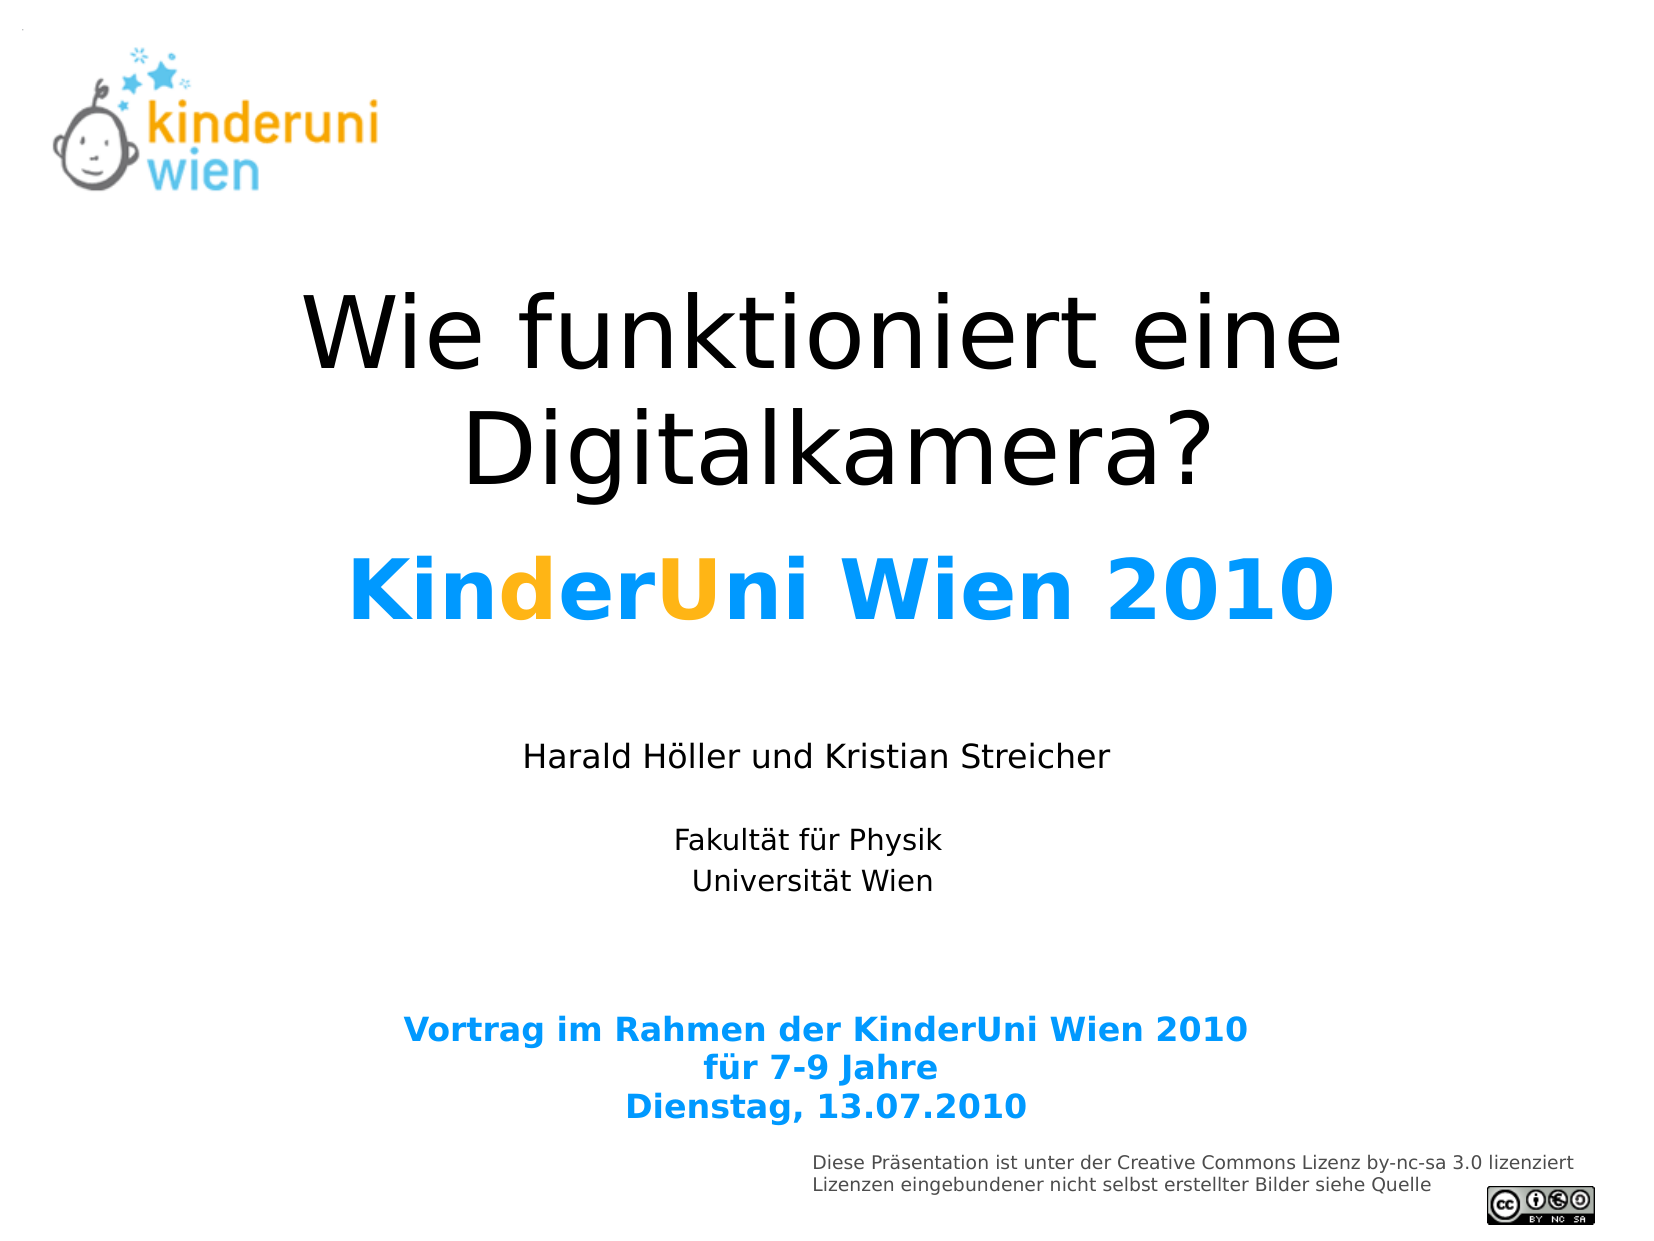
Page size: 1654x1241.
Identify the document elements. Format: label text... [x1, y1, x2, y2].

text_box KinderUni Wien 2010 [59, 472, 1625, 709]
picture [1487, 1186, 1595, 1225]
subtitle Harald Höller und Kristian Streicher [206, 730, 1392, 896]
title Wie funktioniert eine Digitalkamera? [177, 236, 1501, 472]
text_box Diese Präsentation ist unter der Creative Commons Lizenz by-nc-sa 3.0 lizenziert Lizenzen eingebundener nicht selbst erstellter Bilder siehe Quelle [797, 1144, 1589, 1204]
picture [22, 29, 414, 233]
text_box Vortrag im Rahmen der KinderUni Wien 2010 für 7-9 Jahre Dienstag, 13.07.2010 [388, 1002, 1265, 1134]
text_box Fakultät für Physik Universität Wien [220, 815, 1406, 939]
